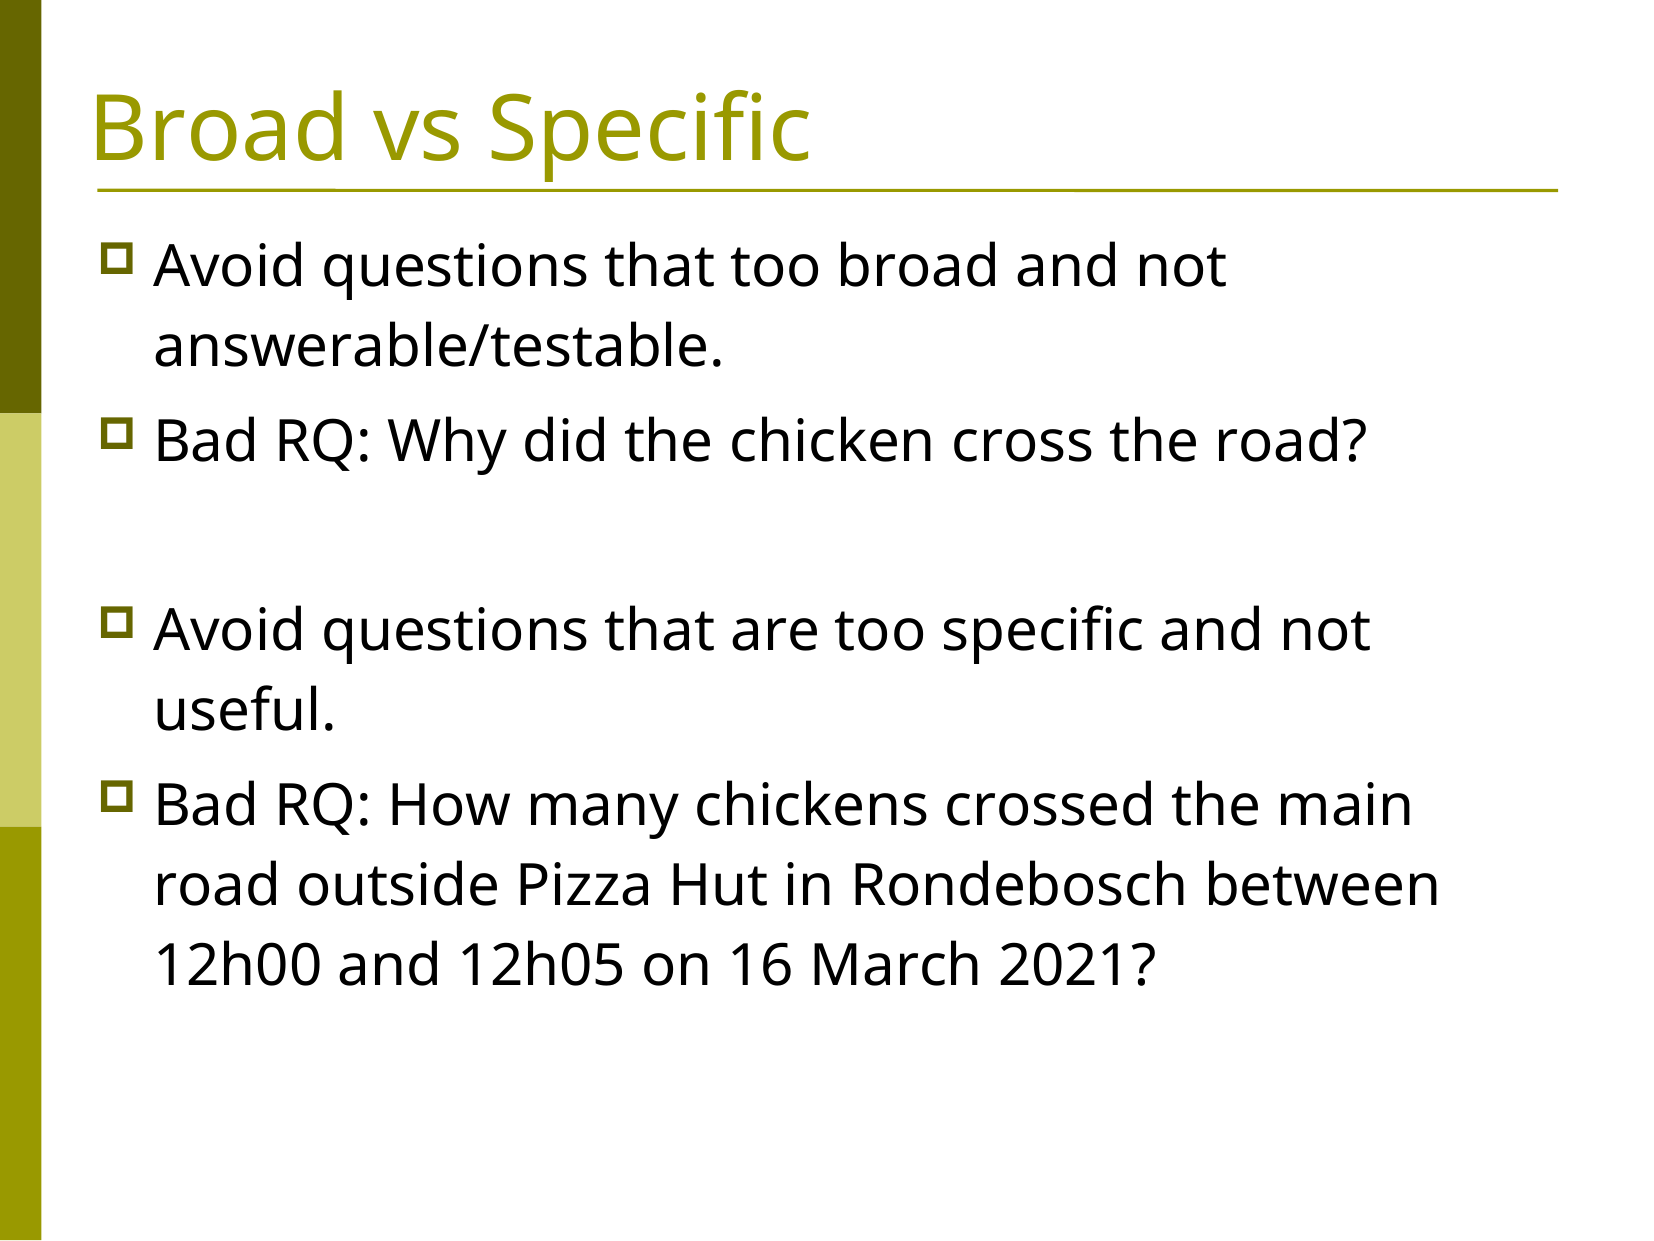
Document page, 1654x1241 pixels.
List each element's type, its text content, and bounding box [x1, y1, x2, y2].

title Broad vs Specific [88, 43, 1577, 207]
list Avoid questions that too broad and not answerable/testable. Bad RQ: Why did the chicken cross the road? Avoid questions that are too specific and not useful. Bad RQ: How many chickens crossed the main road outside Pizza Hut in Rondebosch between 12h00 and 12h05 on 16 March 2021? [82, 216, 1571, 951]
